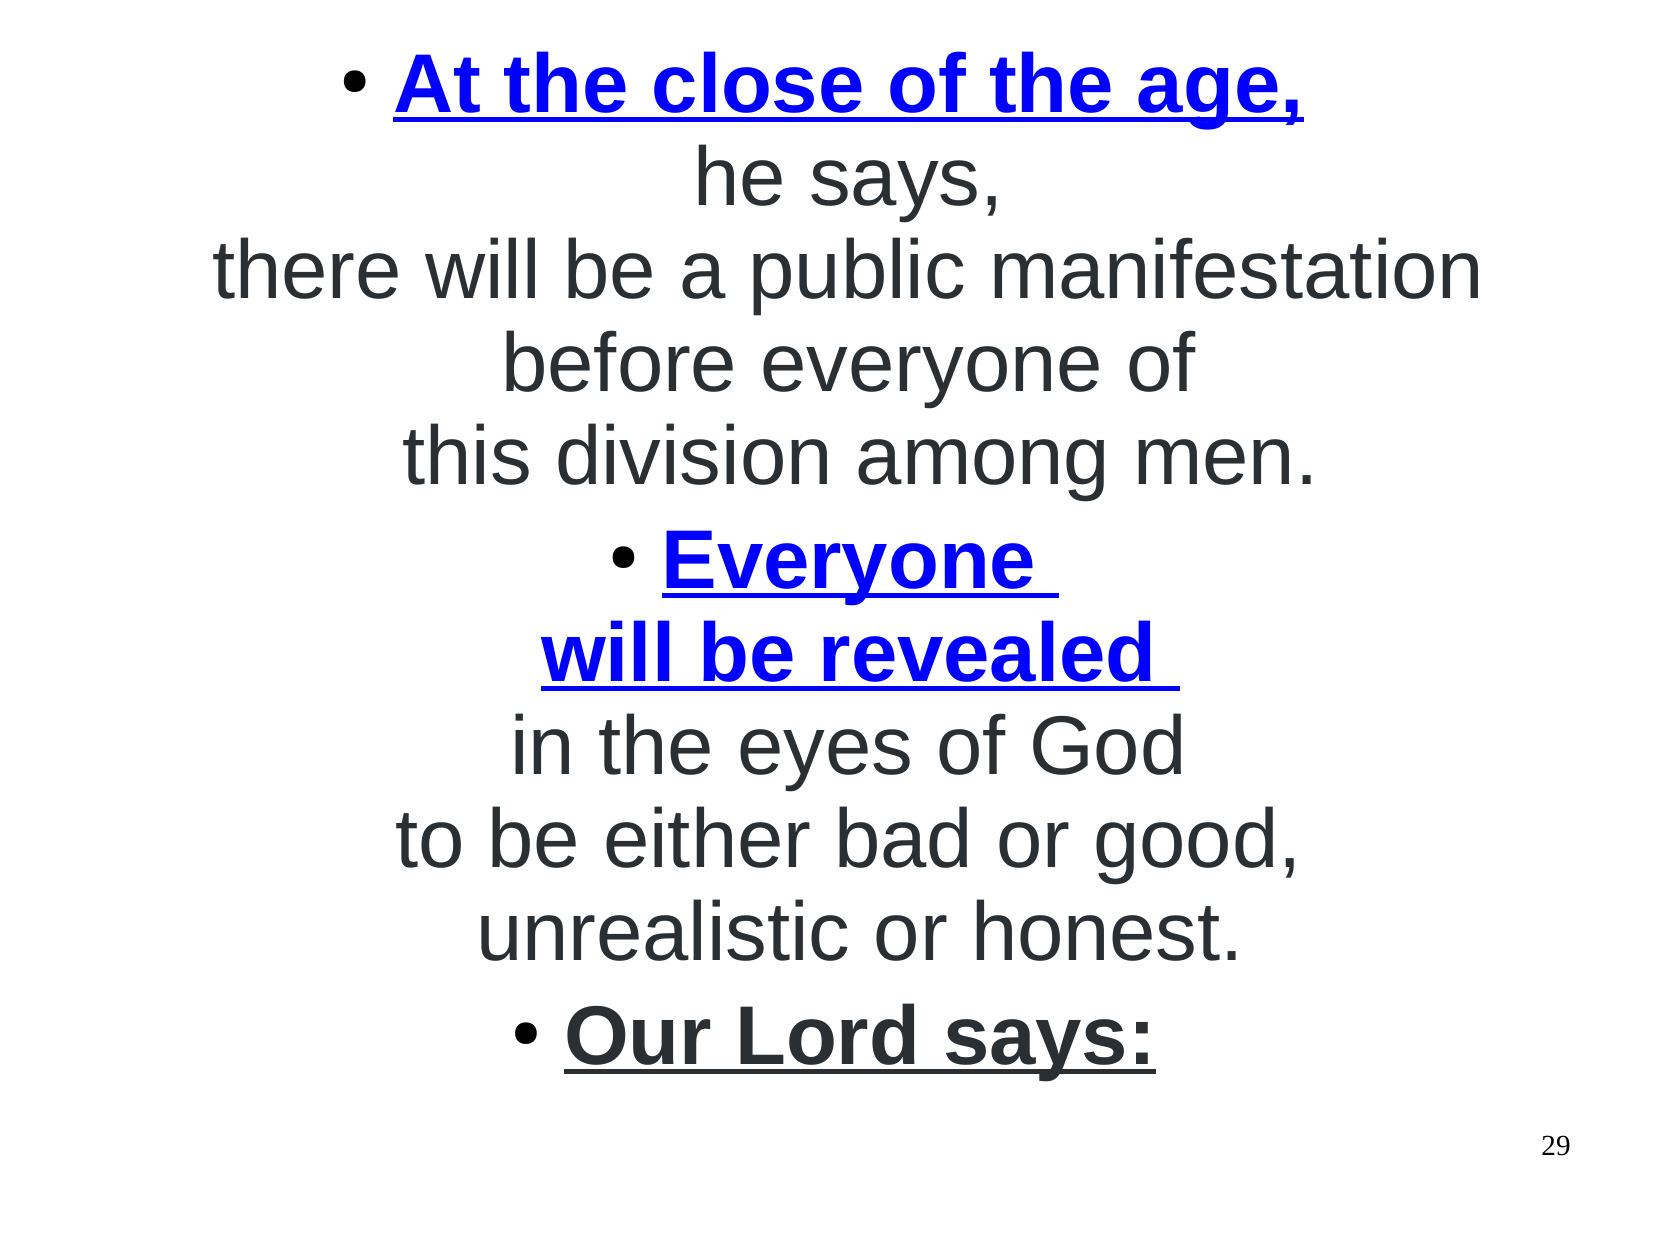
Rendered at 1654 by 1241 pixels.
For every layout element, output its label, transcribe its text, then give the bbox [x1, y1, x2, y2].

list At the close of the age, he says, there will be a public manifestation before everyone of this division among men. Everyone will be revealed in the eyes of God to be either bad or good, unrealistic or honest. Our Lord says: [37, 37, 1613, 1241]
